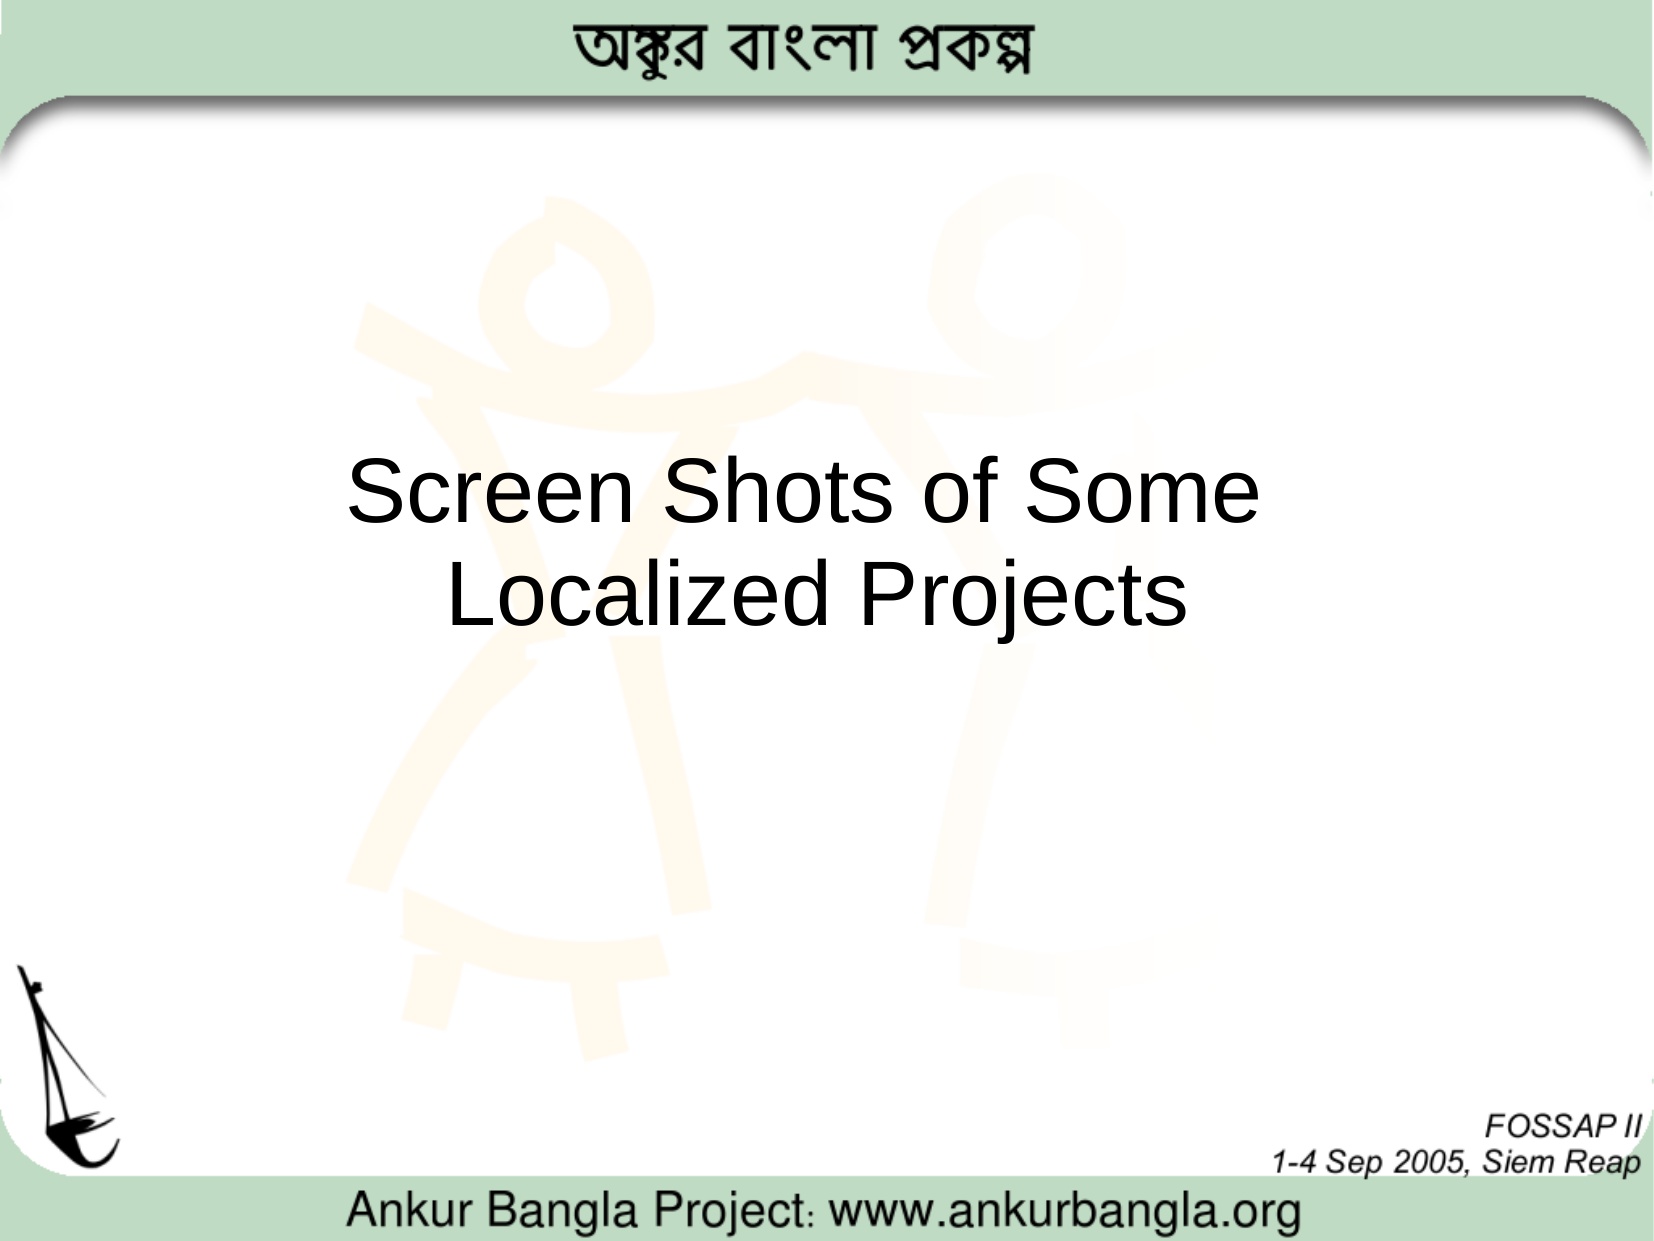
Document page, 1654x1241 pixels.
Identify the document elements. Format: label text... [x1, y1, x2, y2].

picture [0, 0, 1654, 1241]
title Screen Shots of Some Localized Projects [111, 438, 1524, 646]
